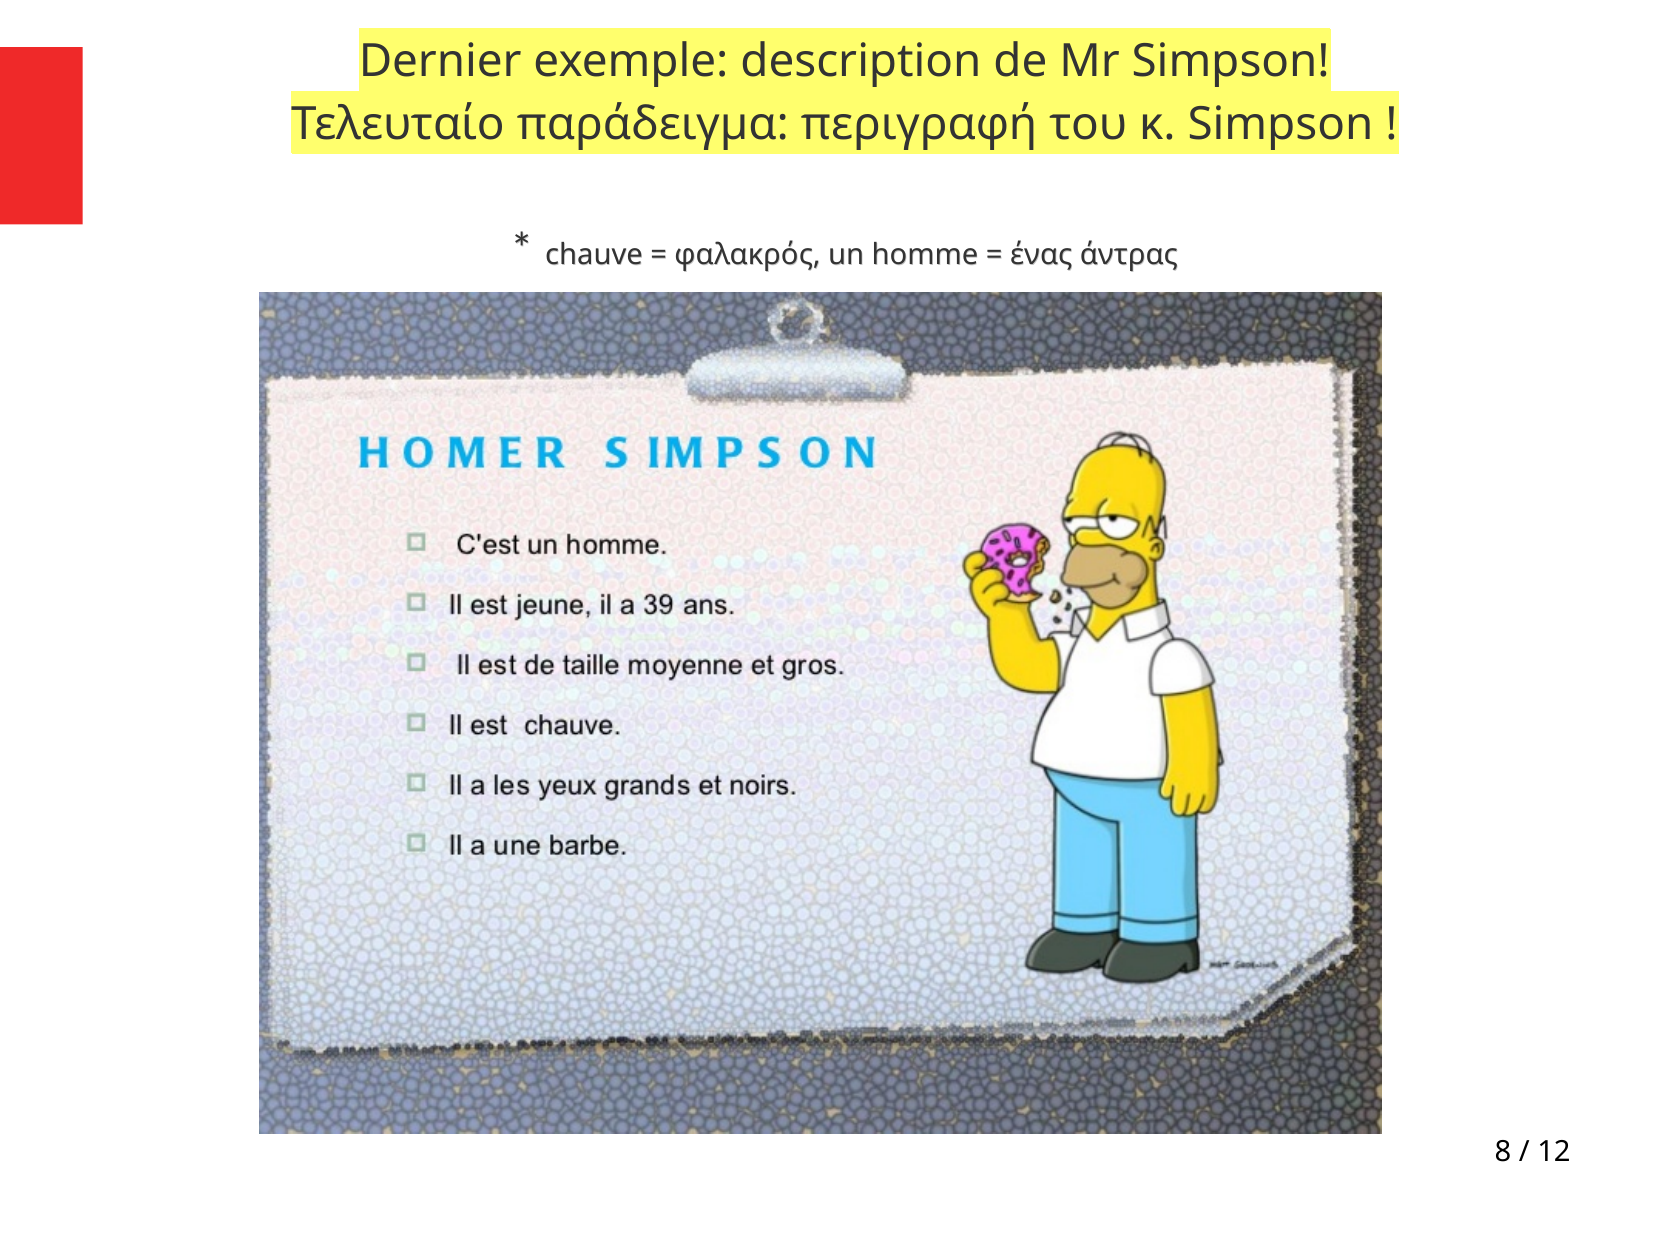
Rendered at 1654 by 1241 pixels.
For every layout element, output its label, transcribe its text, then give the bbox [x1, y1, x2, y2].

picture [259, 292, 1382, 1134]
title Dernier exemple: description de Mr Simpson! Τελευταίο παράδειγμα: περιγραφή του κ. Simpson ! * chauve = φαλακρός, un homme = ένας άντρας [118, 27, 1571, 279]
